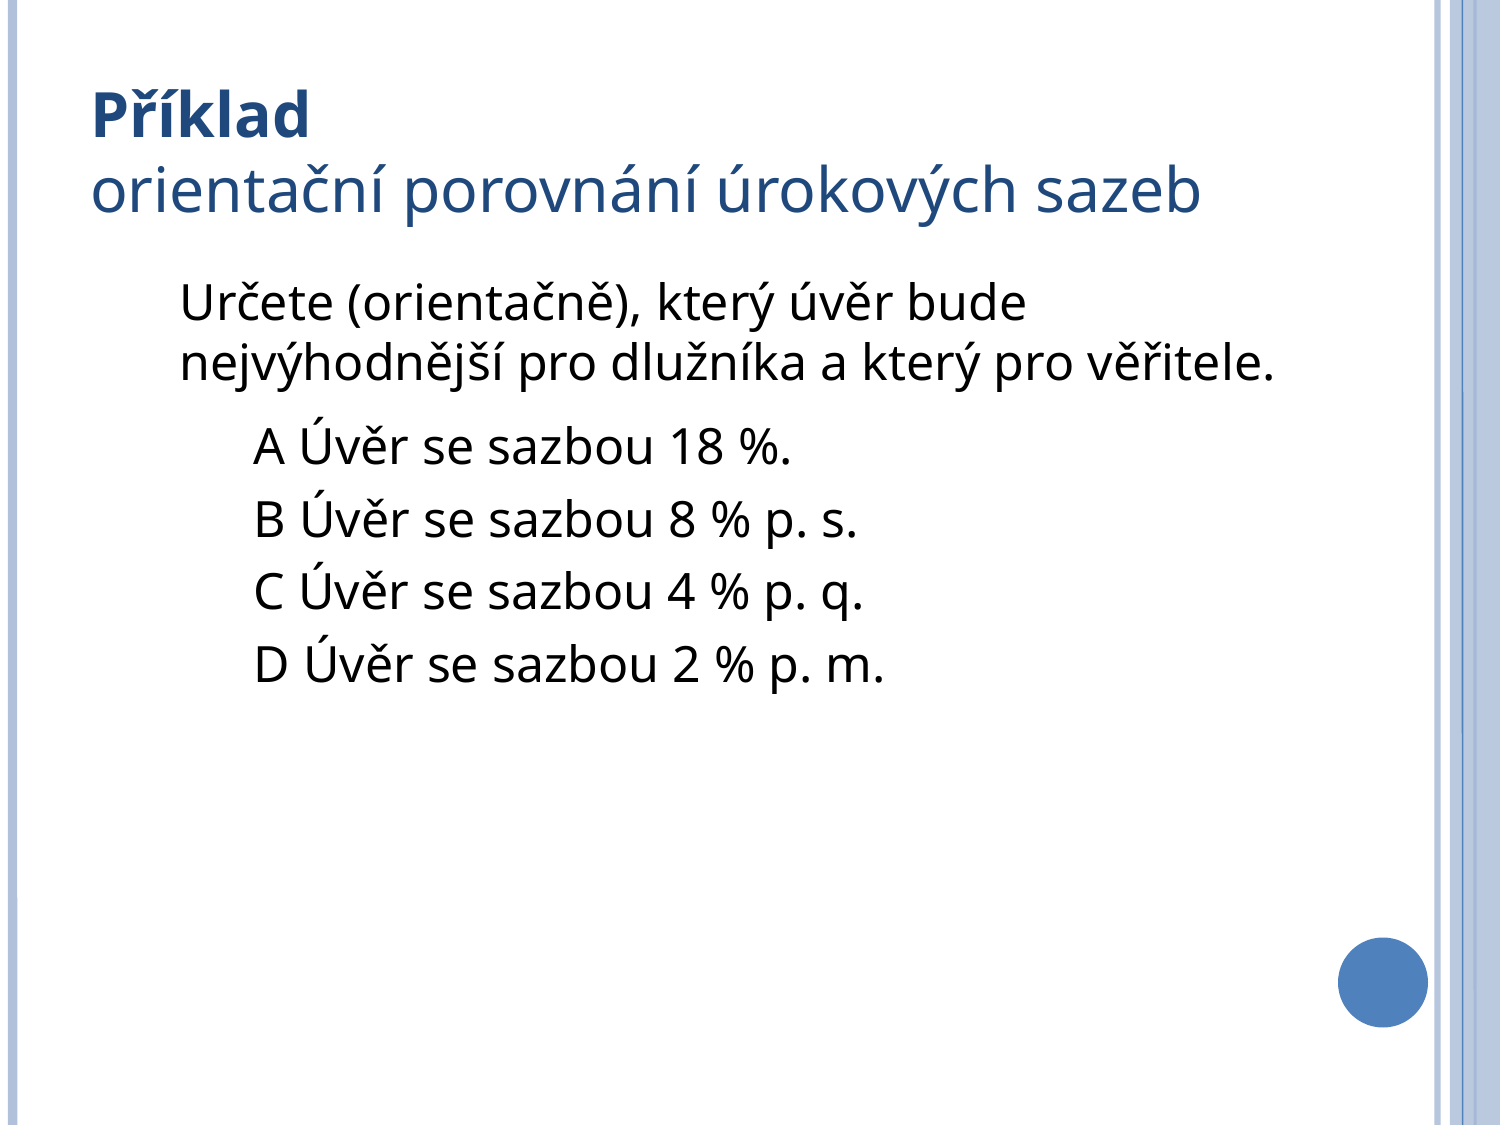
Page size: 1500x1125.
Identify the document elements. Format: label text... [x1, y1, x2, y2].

title Příklad orientační porovnání úrokových sazeb [75, 45, 1300, 233]
list Určete (orientačně), který úvěr bude nejvýhodnější pro dlužníka a který pro věřitele. A Úvěr se sazbou 18 %. B Úvěr se sazbou 8 % p. s. C Úvěr se sazbou 4 % p. q. D Úvěr se sazbou 2 % p. m. [75, 262, 1300, 1062]
